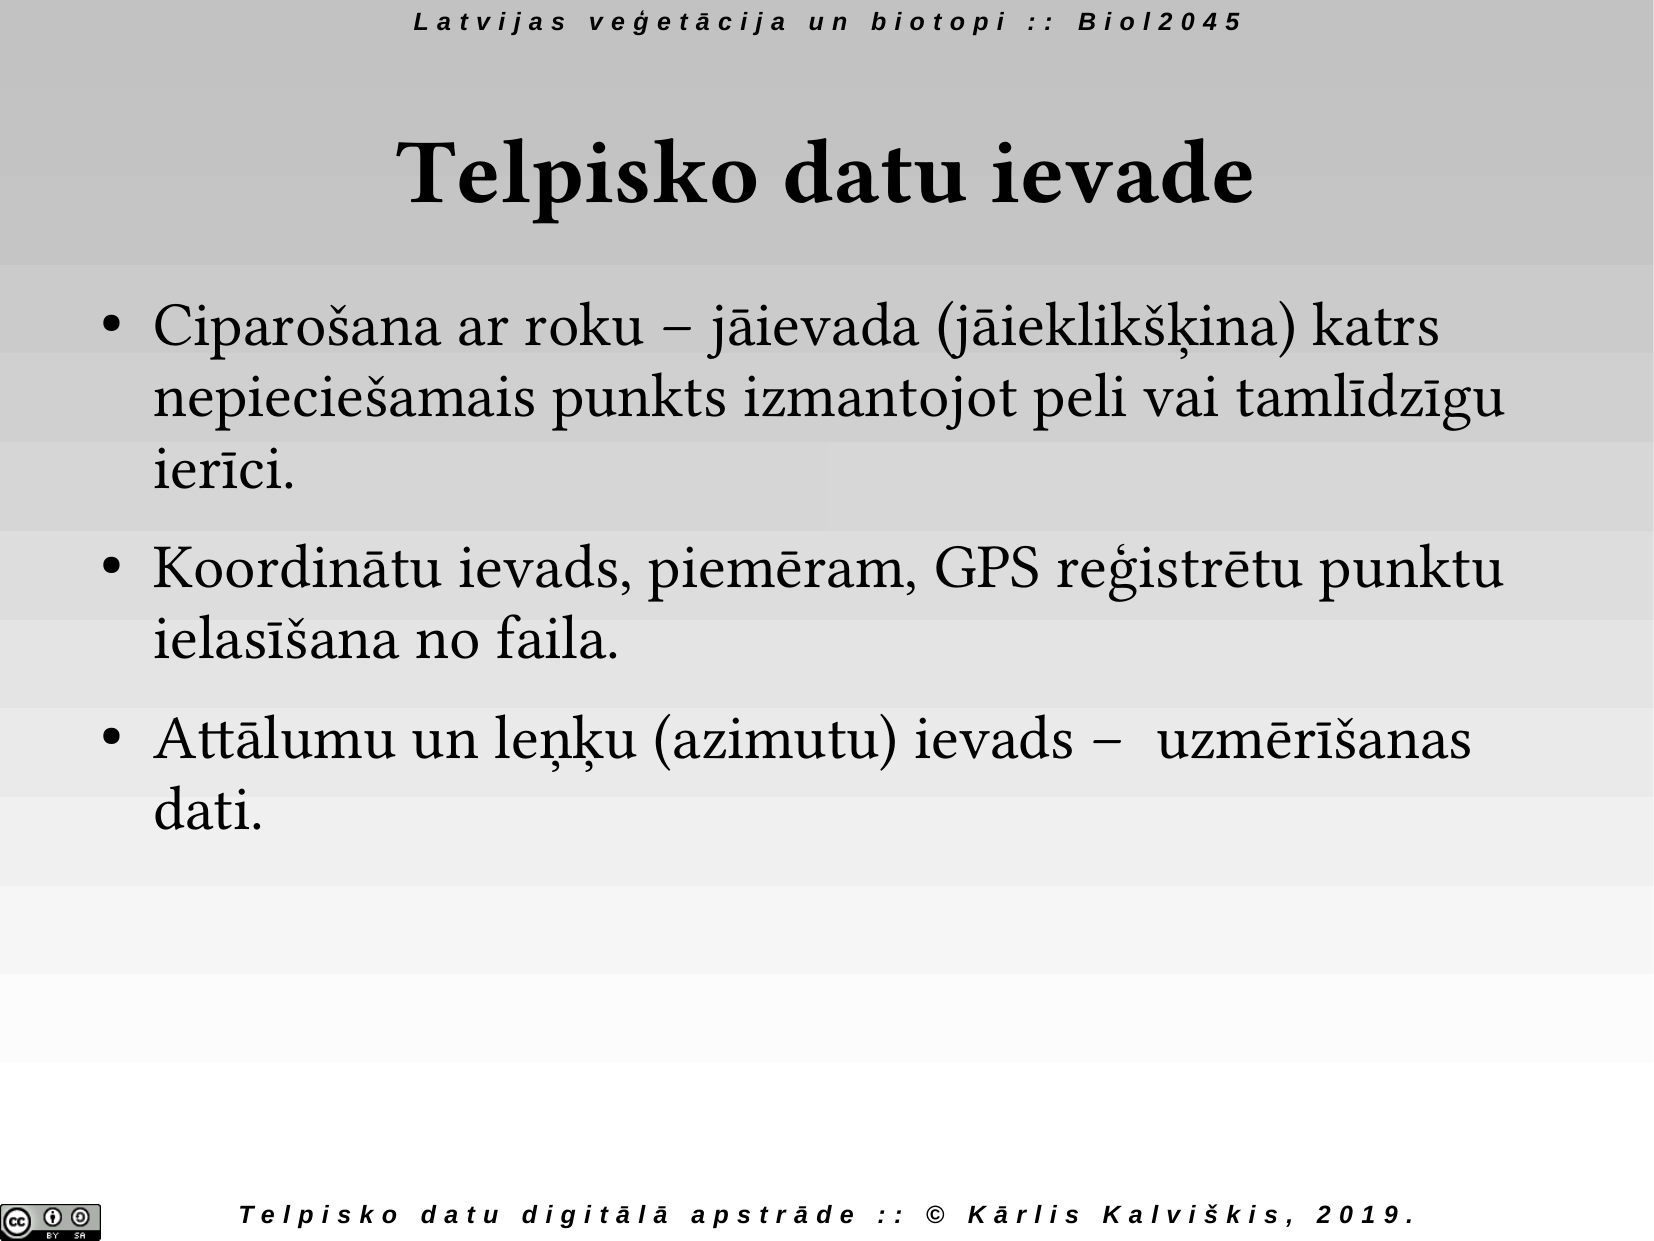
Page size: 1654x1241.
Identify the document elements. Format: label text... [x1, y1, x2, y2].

picture [0, 0, 1654, 1241]
title Telpisko datu ievade [29, 49, 1625, 296]
list Ciparošana ar roku – jāievada (jāieklikšķina) katrs nepieciešamais punkts izmantojot peli vai tamlīdzīgu ierīci. Koordinātu ievads, piemēram, GPS reģistrētu punktu ielasīšana no faila. Attālumu un leņķu (azimutu) ievads – uzmērīšanas dati. [82, 289, 1571, 1113]
